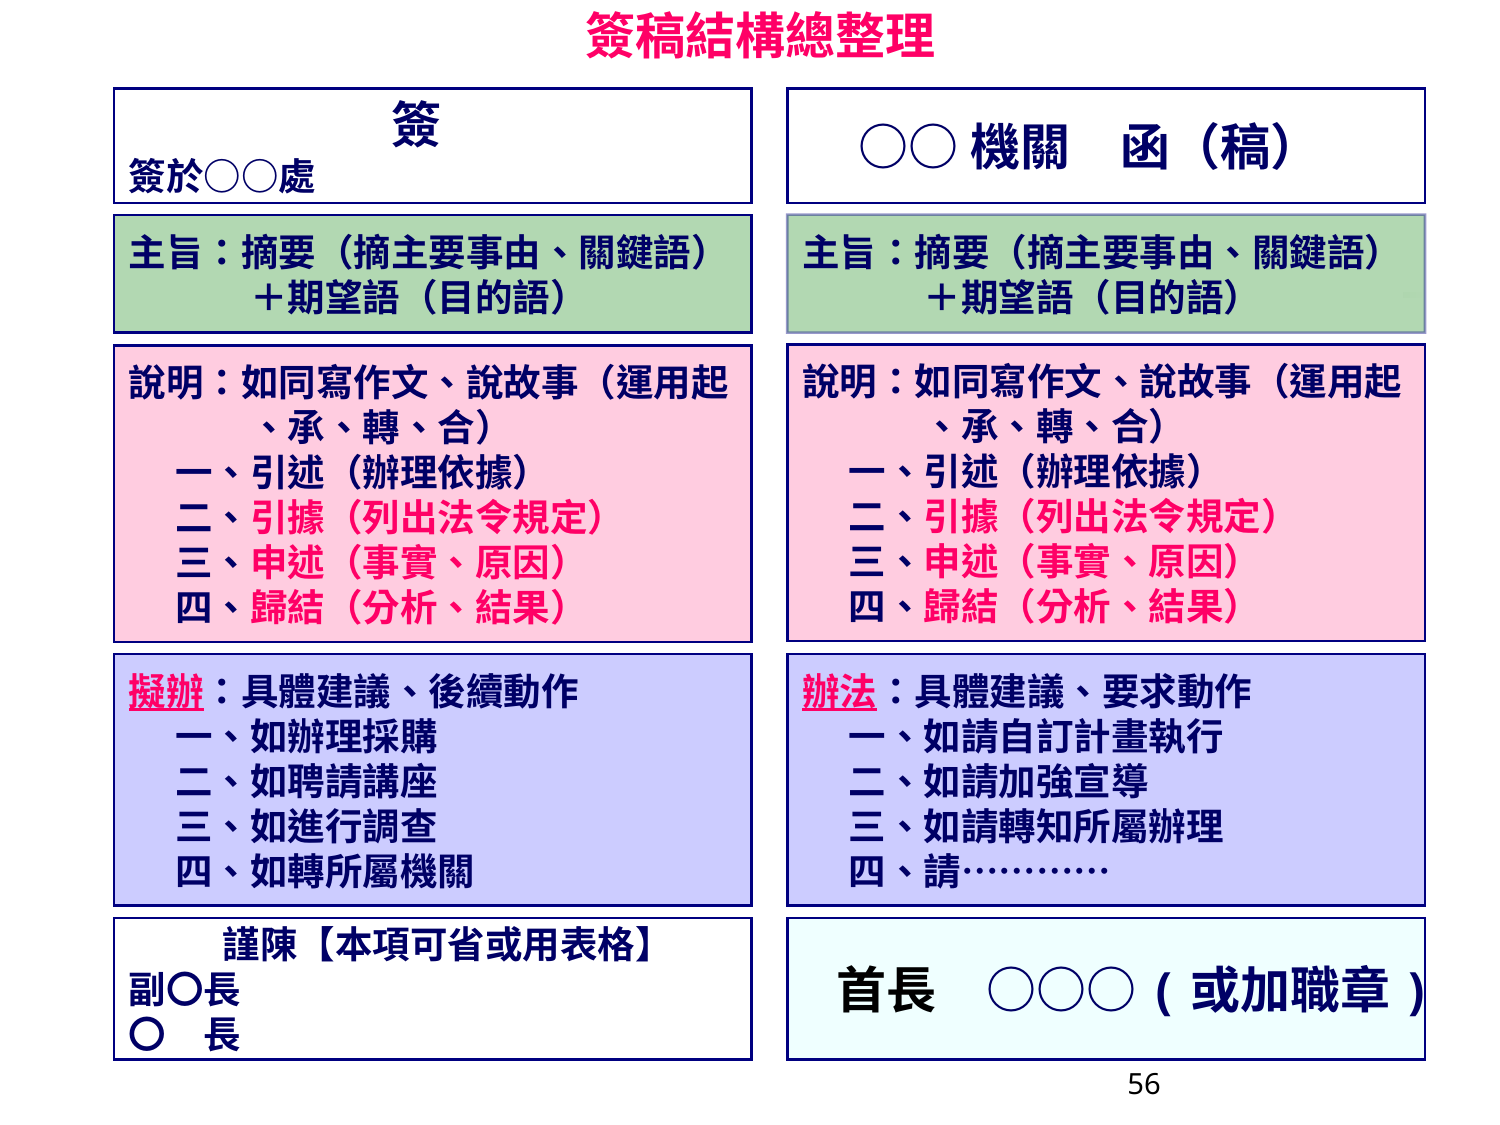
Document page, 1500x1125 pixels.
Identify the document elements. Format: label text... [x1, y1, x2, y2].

text_box [1112, 1037, 1426, 1113]
text_box 主旨：摘要（摘主要事由、關鍵語） ＋期望語（目的語） [114, 215, 752, 333]
text_box 說明：如同寫作文、說故事（運用起 、承、轉、合） 一、引述（辦理依據） 二、引據（列出法令規定） 三、申述（事實、原因） 四、歸結（分析、結果） [787, 344, 1425, 641]
text_box 簽稿結構總整理 [526, 0, 996, 93]
text_box ○○機關 函（稿） [787, 89, 1425, 203]
text_box 辦法：具體建議、要求動作 一、如請自訂計畫執行 二、如請加強宣導 三、如請轉知所屬辦理 四、請………… [787, 654, 1425, 906]
text_box 謹陳【本項可省或用表格】 副〇長 〇 長 [114, 918, 752, 1059]
text_box [10, 130, 1403, 364]
text_box 說明：如同寫作文、說故事（運用起 、承、轉、合） 一、引述（辦理依據） 二、引據（列出法令規定） 三、申述（事實、原因） 四、歸結（分析、結果） [114, 345, 752, 642]
text_box 簽 簽於○○處 [114, 89, 752, 203]
text_box 首長 ○○○(或加職章) [787, 918, 1425, 1059]
text_box 主旨：摘要（摘主要事由、關鍵語） ＋期望語（目的語） [787, 215, 1425, 333]
text_box 擬辦：具體建議、後續動作 一、如辦理採購 二、如聘請講座 三、如進行調查 四、如轉所屬機關 [114, 654, 752, 906]
